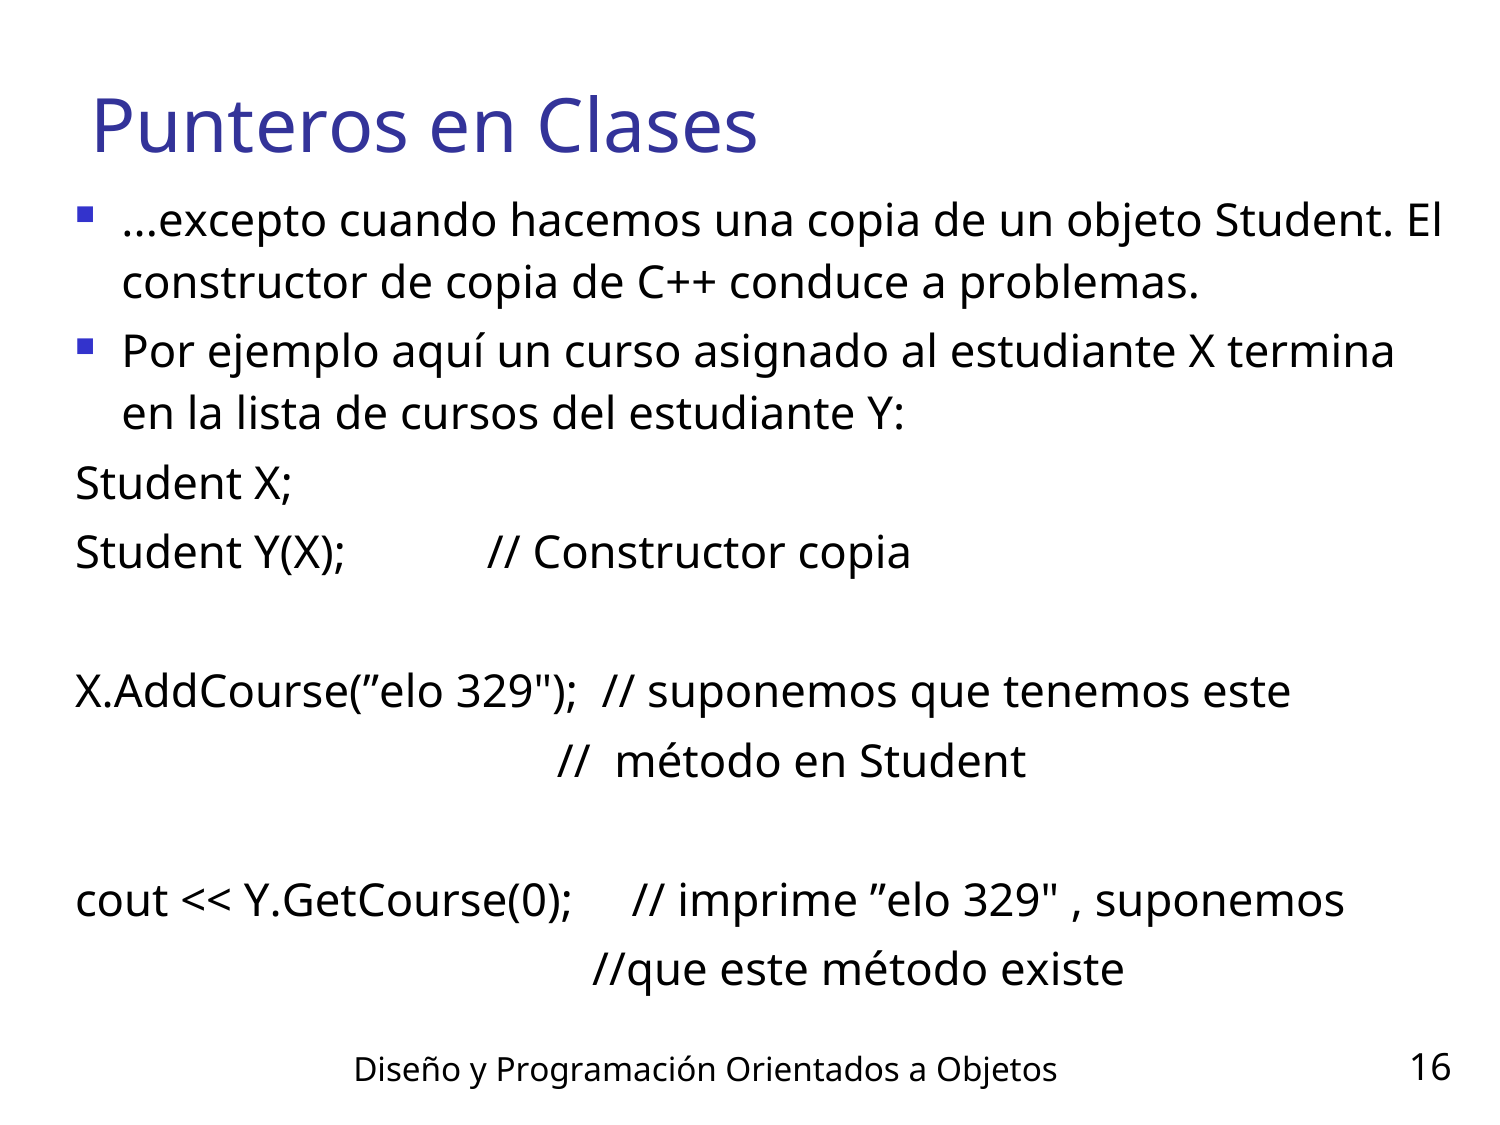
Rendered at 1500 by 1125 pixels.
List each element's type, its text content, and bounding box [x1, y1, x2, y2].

title Punteros en Clases [75, 19, 1466, 182]
list ...excepto cuando hacemos una copia de un objeto Student. El constructor de copia de C++ conduce a problemas. Por ejemplo aquí un curso asignado al estudiante X termina en la lista de cursos del estudiante Y: Student X; Student Y(X); // Constructor copia X.AddCourse(”elo 329"); // suponemos que tenemos este // método en Student cout << Y.GetCourse(0); // imprime ”elo 329" , suponemos //que este método existe [75, 187, 1462, 1013]
